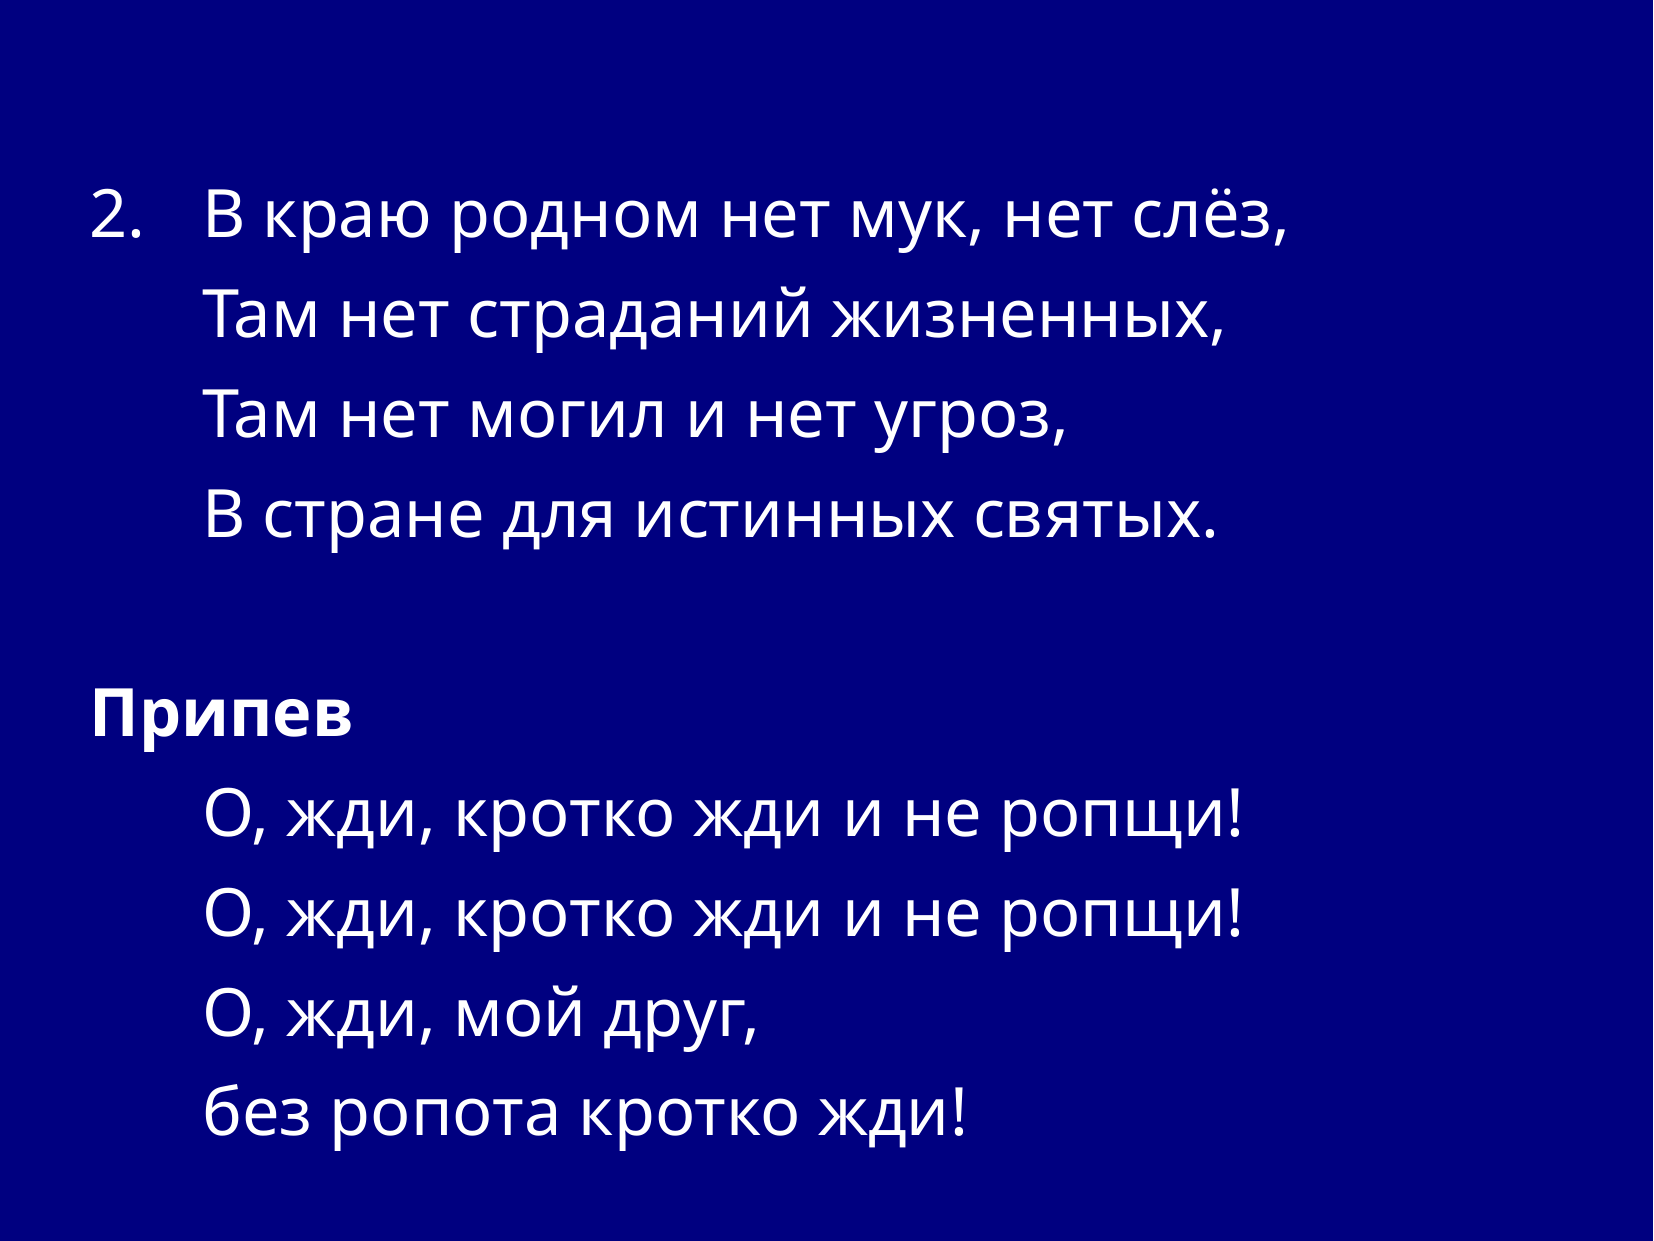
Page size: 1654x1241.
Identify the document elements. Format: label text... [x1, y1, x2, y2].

text_box 2. В краю родном нет мук, нет слёз, Там нет страданий жизненных, Там нет могил и нет угроз, В стране для истинных святых. Припев О, жди, кротко жди и не ропщи! О, жди, кротко жди и не ропщи! О, жди, мой друг, без ропота кротко жди! [75, 150, 1576, 1163]
